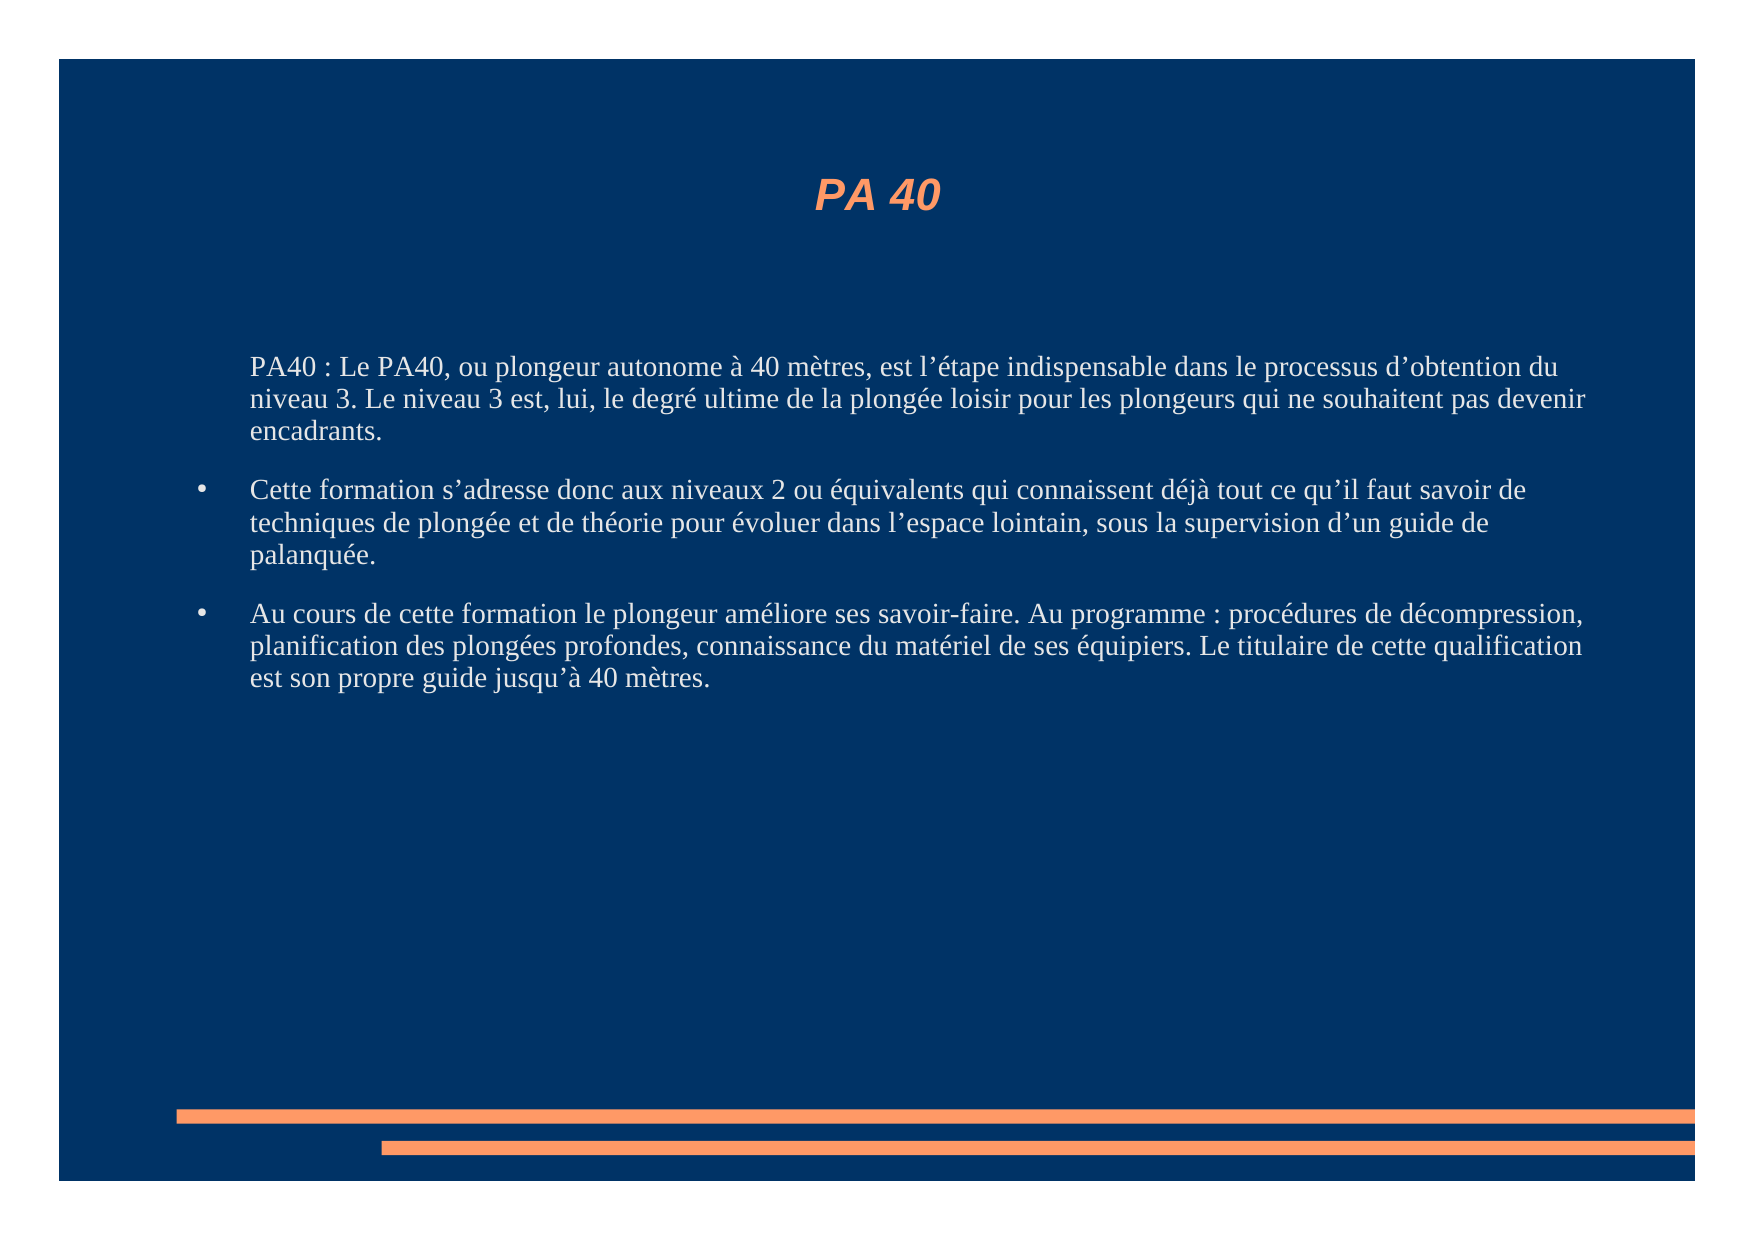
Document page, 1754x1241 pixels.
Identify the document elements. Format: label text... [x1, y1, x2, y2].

title PA 40 [179, 100, 1577, 289]
list PA40 : Le PA40, ou plongeur autonome à 40 mètres, est l’étape indispensable dans le processus d’obtention du niveau 3. Le niveau 3 est, lui, le degré ultime de la plongée loisir pour les plongeurs qui ne souhaitent pas devenir encadrants. Cette formation s’adresse donc aux niveaux 2 ou équivalents qui connaissent déjà tout ce qu’il faut savoir de techniques de plongée et de théorie pour évoluer dans l’espace lointain, sous la supervision d’un guide de palanquée. Au cours de cette formation le plongeur améliore ses savoir-faire. Au programme : procédures de décompression, planification des plongées profondes, connaissance du matériel de ses équipiers. Le titulaire de cette qualification est son propre guide jusqu’à 40 mètres. [179, 350, 1603, 1084]
